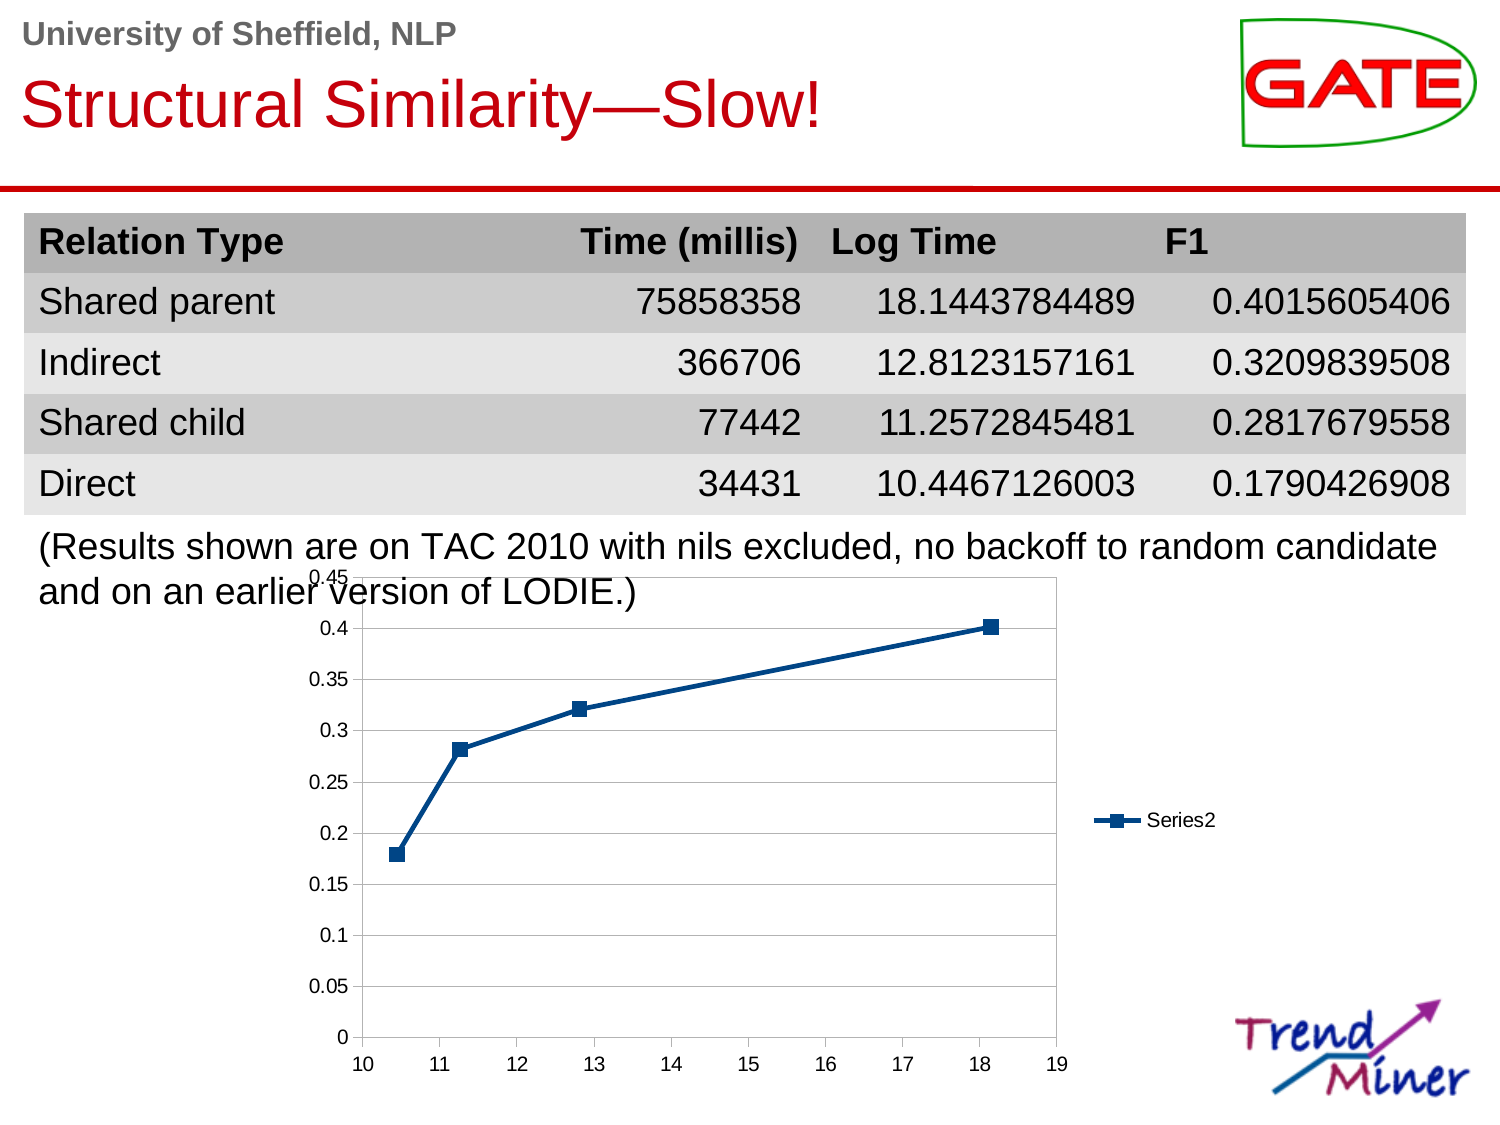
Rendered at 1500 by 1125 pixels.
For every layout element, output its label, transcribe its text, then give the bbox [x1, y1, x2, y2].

table_cell Shared child [24, 394, 566, 454]
table_cell 12.8123157161 [816, 333, 1150, 394]
chart [289, 620, 1235, 1087]
title Structural Similarity—Slow! [20, 45, 1240, 166]
table_cell 34431 [566, 454, 816, 514]
picture [1204, 992, 1496, 1118]
table_cell 18.1443784489 [816, 273, 1150, 333]
table_cell 0.1790426908 [1150, 454, 1466, 515]
table_header Log Time [816, 213, 1150, 273]
table_cell 0.4015605406 [1150, 273, 1466, 333]
table_cell Indirect [24, 333, 566, 394]
table_cell 10.4467126003 [816, 454, 1150, 514]
table_cell 366706 [566, 333, 816, 394]
table_header Relation Type [24, 213, 566, 273]
text_box (Results shown are on TAC 2010 with nils excluded, no backoff to random candidate and on an earlier version of LODIE.) [23, 514, 1465, 620]
table_cell Shared parent [24, 273, 566, 333]
table_header F1 [1150, 213, 1466, 273]
table_cell 75858358 [566, 273, 816, 333]
table_header Time (millis) [566, 213, 816, 273]
table_cell 0.2817679558 [1150, 394, 1466, 454]
table_cell 77442 [566, 394, 816, 454]
table_cell 0.3209839508 [1150, 333, 1466, 394]
table_cell 11.2572845481 [816, 394, 1150, 454]
picture [1240, 18, 1477, 148]
table_cell Direct [24, 454, 566, 514]
